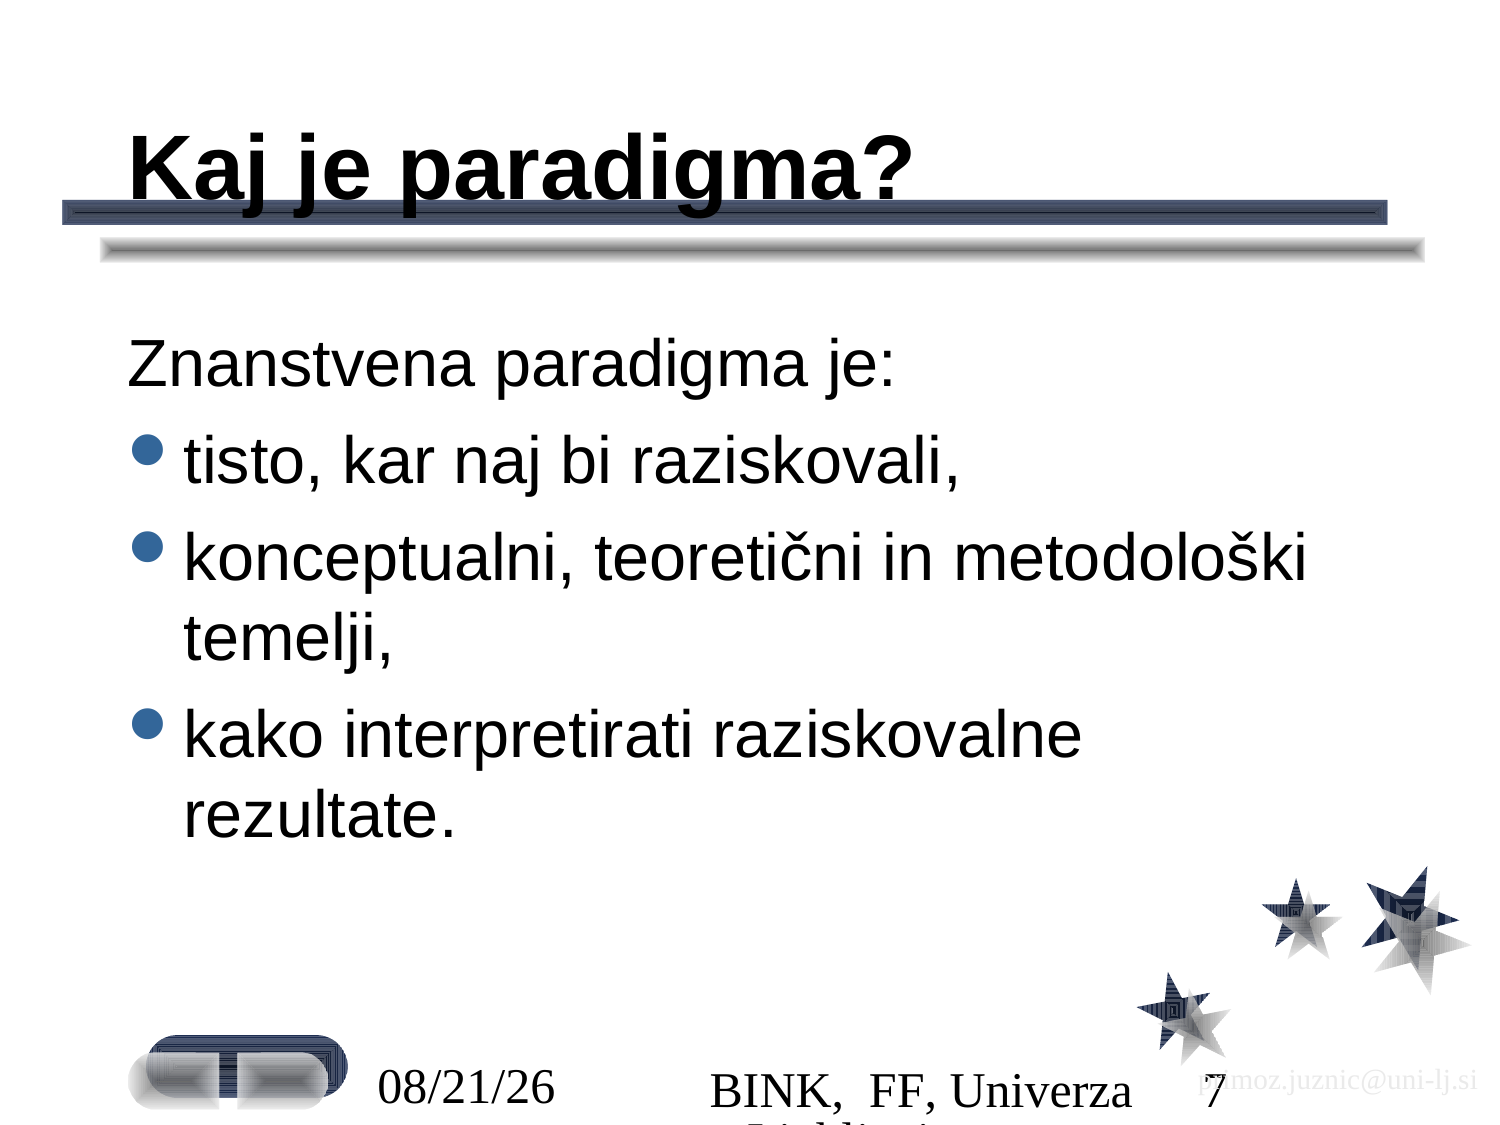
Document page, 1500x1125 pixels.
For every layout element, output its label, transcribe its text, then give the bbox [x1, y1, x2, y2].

title Kaj je paradigma? [112, 37, 1388, 225]
list Znanstvena paradigma je: tisto, kar naj bi raziskovali, konceptualni, teoretični in metodološki temelji, kako interpretirati raziskovalne rezultate. [112, 312, 1388, 988]
